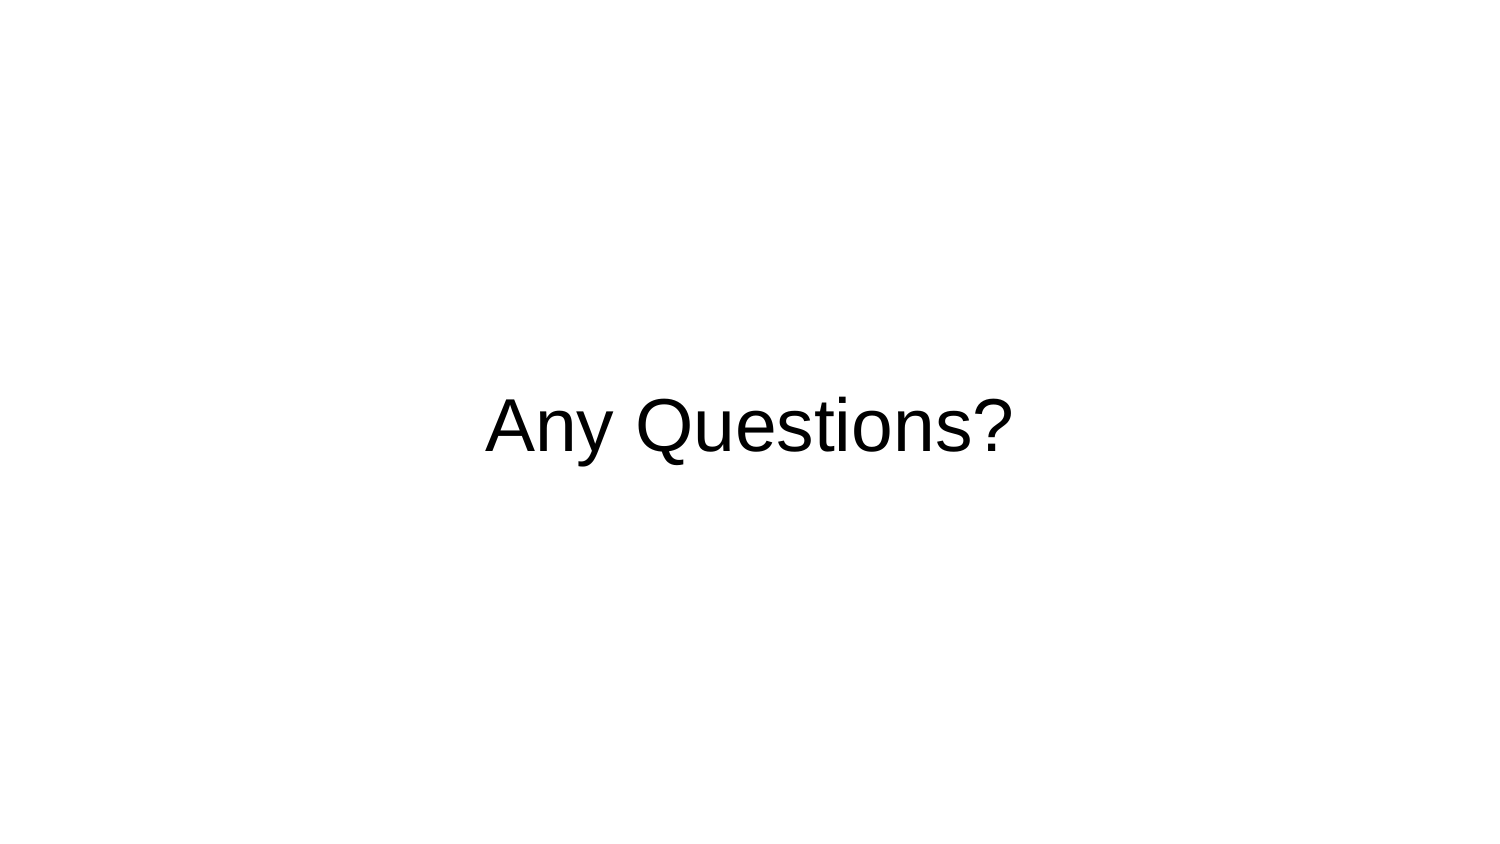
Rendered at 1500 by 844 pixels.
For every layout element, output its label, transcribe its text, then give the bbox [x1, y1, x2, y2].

title Any Questions? [51, 352, 1449, 491]
